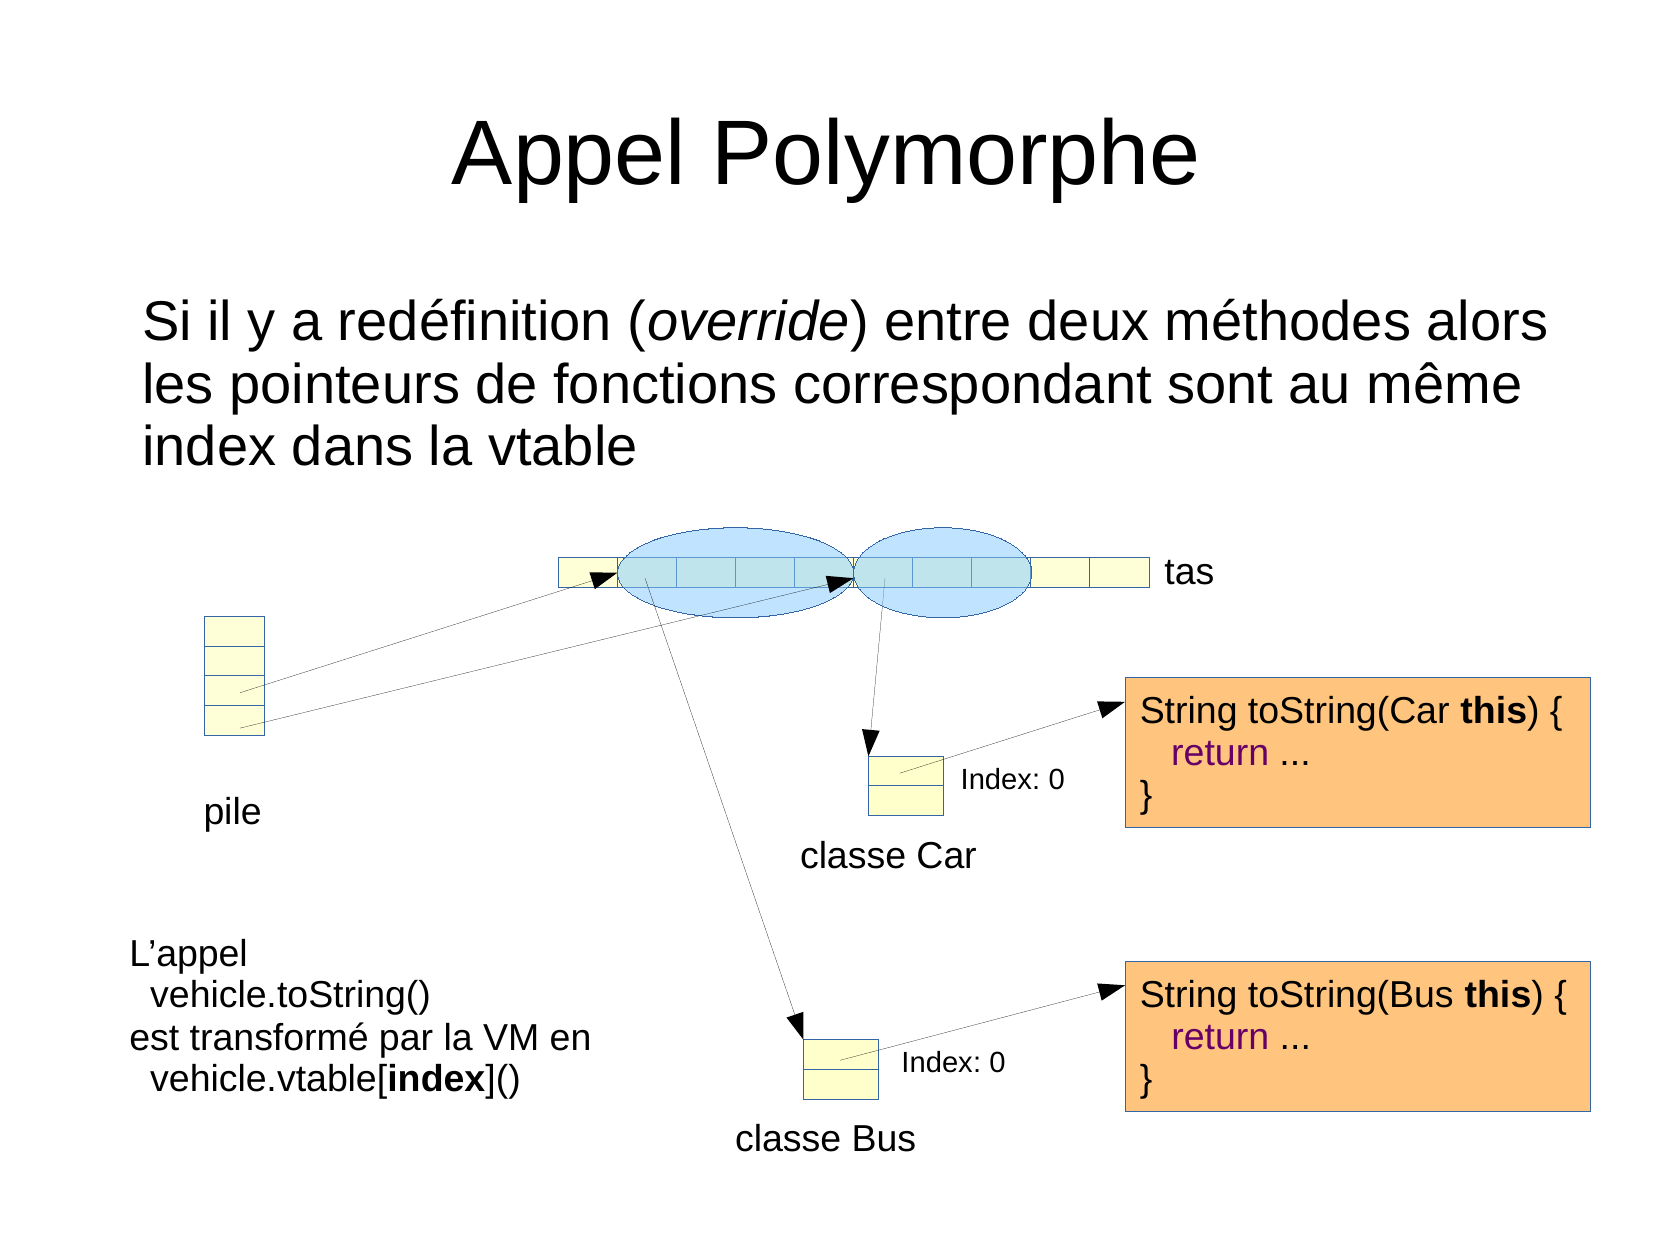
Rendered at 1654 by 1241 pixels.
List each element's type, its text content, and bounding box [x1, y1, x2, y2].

text_box L’appel vehicle.toString() est transformé par la VM en vehicle.vtable[index]() [114, 924, 607, 1108]
text_box Index: 0 [945, 755, 1081, 804]
text_box String toString(Bus this) { return ... } [1125, 961, 1591, 1112]
text_box [573, 582, 594, 588]
list Si il y a redéfinition (override) entre deux méthodes alors les pointeurs de fonctions correspondant sont au même index dans la vtable [82, 290, 1571, 481]
text_box tas [1149, 542, 1230, 600]
text_box [868, 756, 944, 816]
text_box Index: 0 [886, 1039, 1021, 1087]
title Appel Polymorphe [82, 49, 1571, 257]
text_box [558, 527, 1150, 618]
text_box [204, 616, 265, 736]
text_box classe Bus [720, 1110, 967, 1168]
text_box String toString(Car this) { return ... } [1125, 677, 1591, 828]
text_box classe Car [785, 826, 1032, 884]
text_box pile [188, 782, 277, 840]
text_box [803, 1039, 879, 1100]
